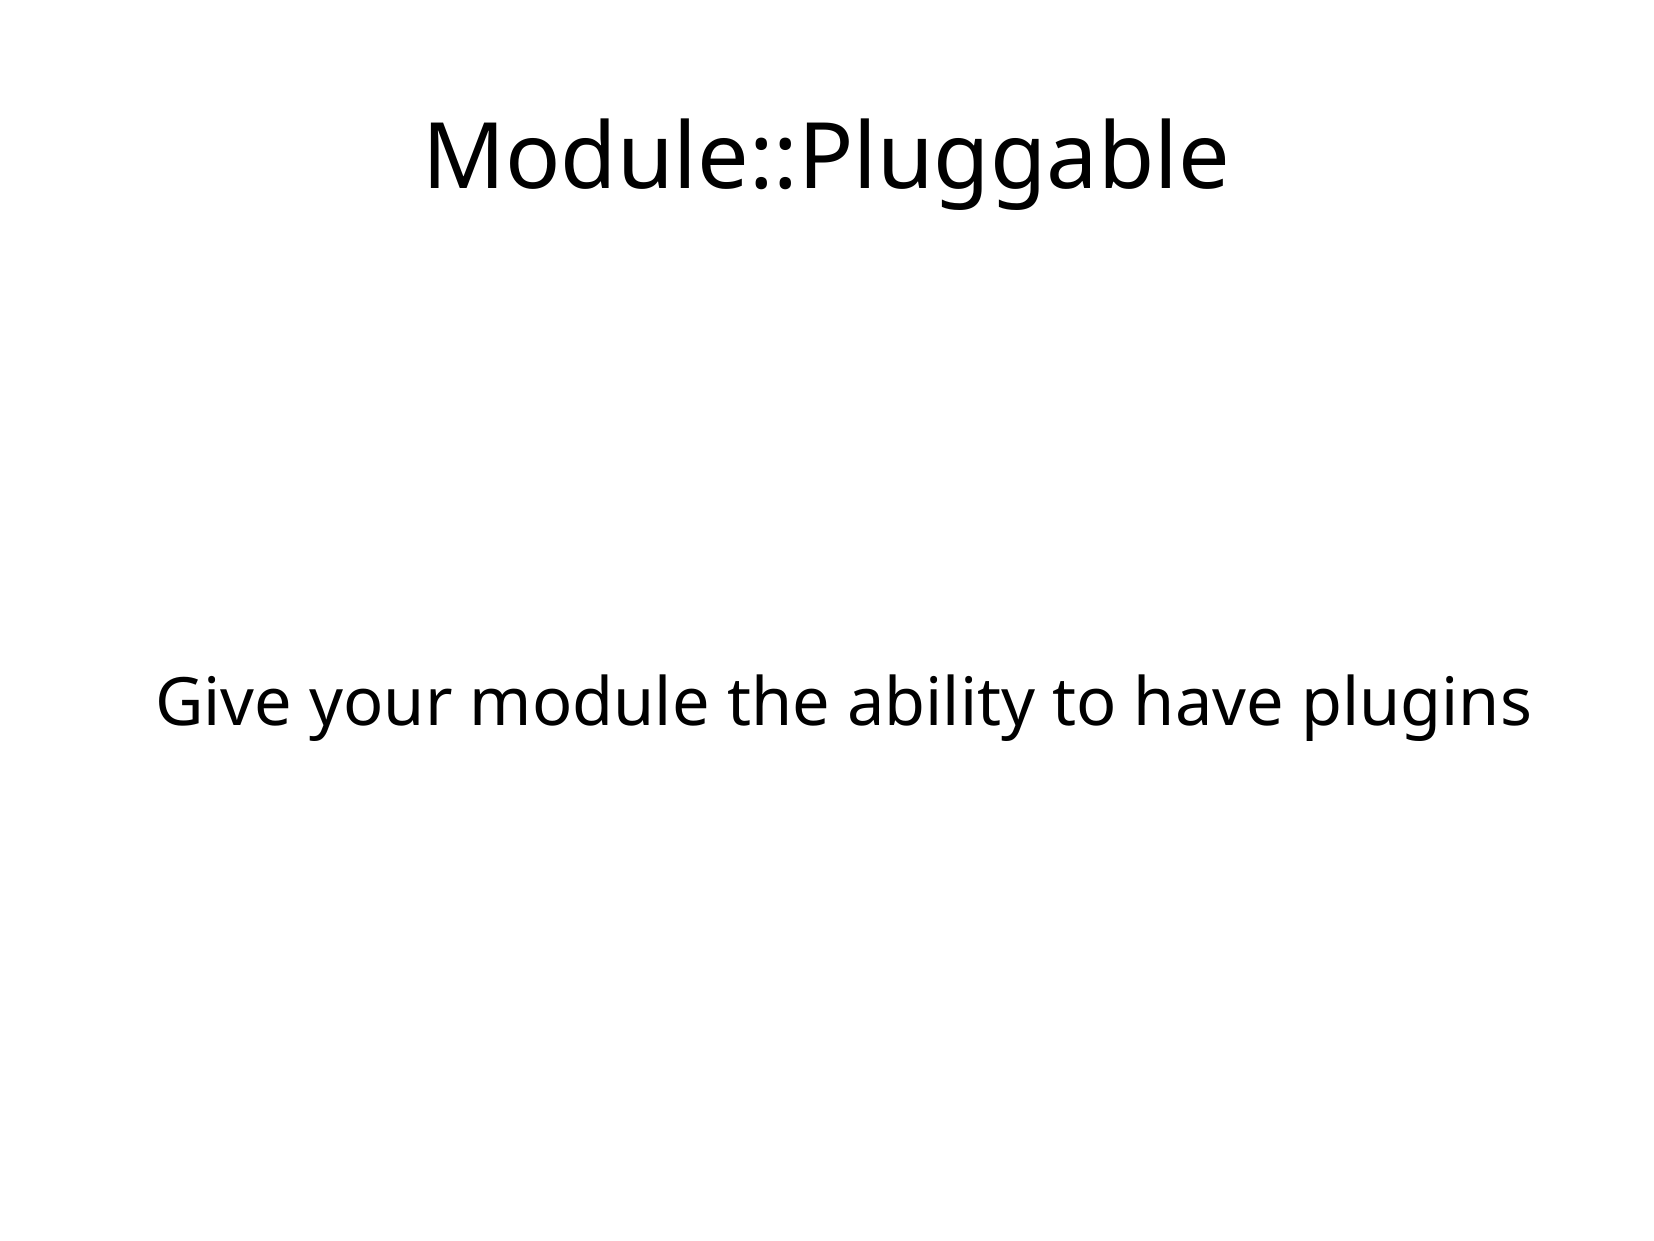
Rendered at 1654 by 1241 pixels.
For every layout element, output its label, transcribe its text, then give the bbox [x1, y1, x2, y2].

title Module::Pluggable [82, 49, 1571, 257]
subtitle Give your module the ability to have plugins [82, 290, 1571, 1109]
